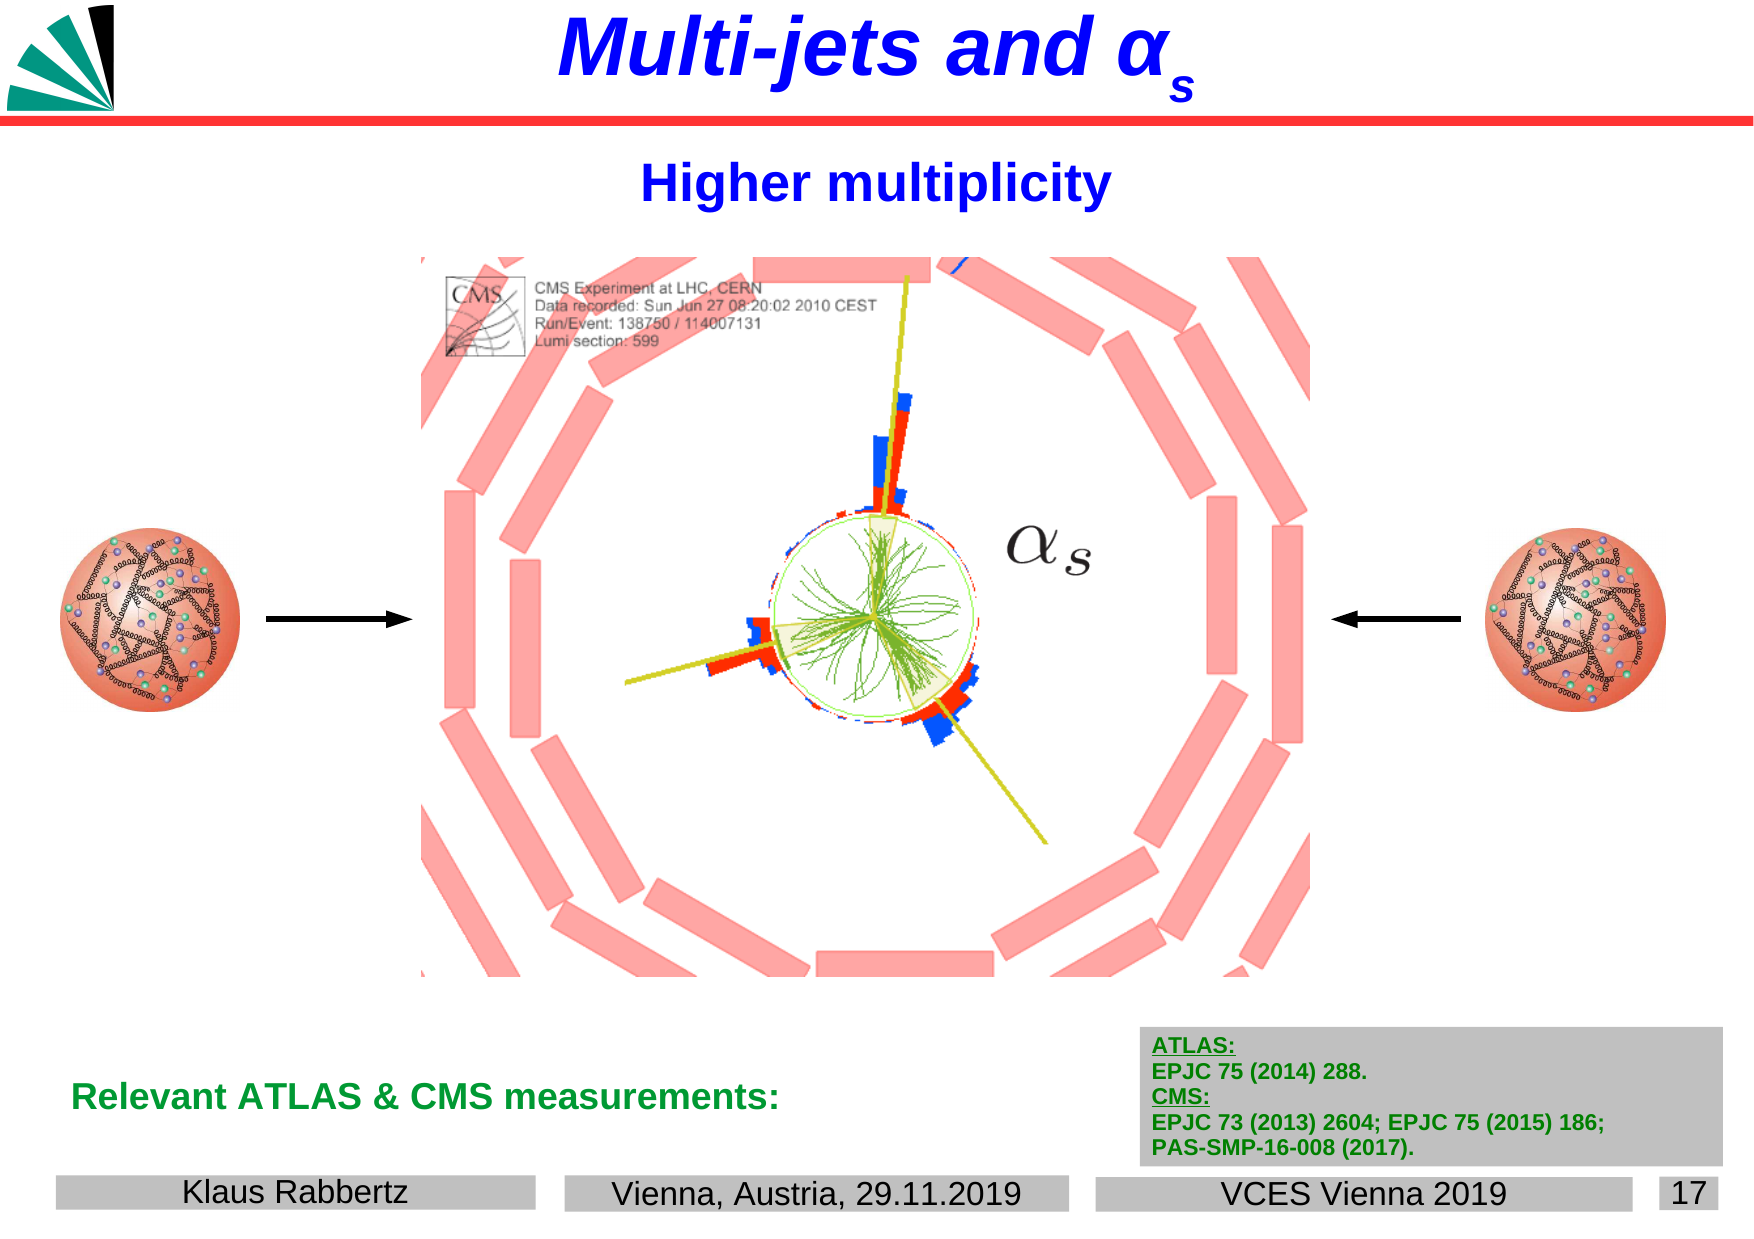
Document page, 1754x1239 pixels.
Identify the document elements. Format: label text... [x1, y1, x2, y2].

text_box Relevant ATLAS & CMS measurements: [59, 1069, 793, 1124]
text_box Higher multiplicity [628, 147, 1126, 220]
text_box ATLAS: EPJC 75 (2014) 288. CMS: EPJC 73 (2013) 2604; EPJC 75 (2015) 186; PAS-SMP-16-008 (2017). [1139, 1026, 1723, 1167]
picture [7, 5, 114, 112]
title Multi-jets and αs [153, 0, 1600, 113]
picture [1485, 528, 1666, 712]
picture [421, 257, 1310, 977]
picture [60, 528, 240, 712]
